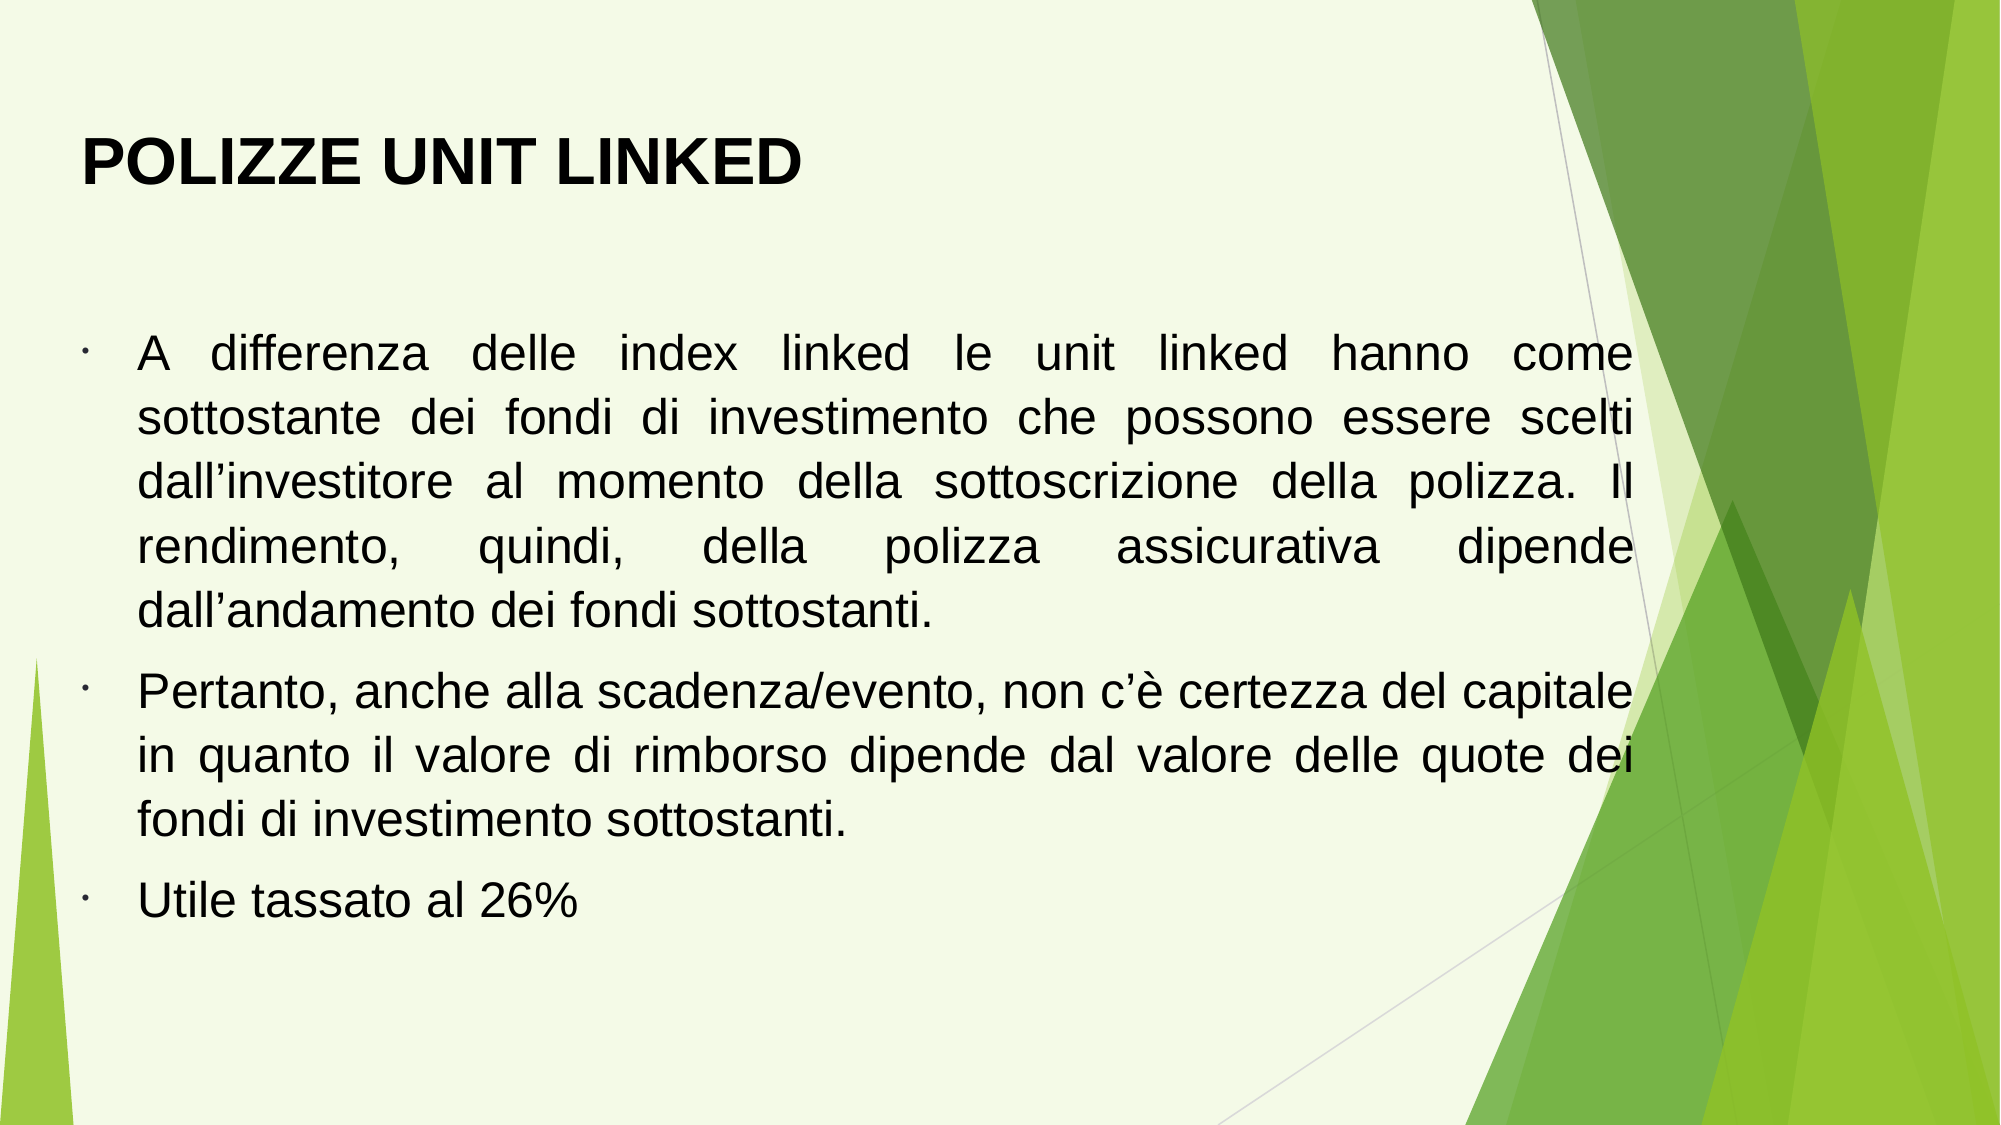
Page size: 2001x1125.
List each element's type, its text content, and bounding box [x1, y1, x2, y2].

text_box POLIZZE UNIT LINKED A differenza delle index linked le unit linked hanno come sottostante dei fondi di investimento che possono essere scelti dall’investitore al momento della sottoscrizione della polizza. Il rendimento, quindi, della polizza assicurativa dipende dall’andamento dei fondi sottostanti. Pertanto, anche alla scadenza/evento, non c’è certezza del capitale in quanto il valore di rimborso dipende dal valore delle quote dei fondi di investimento sottostanti. Utile tassato al 26% [66, 104, 1650, 1016]
